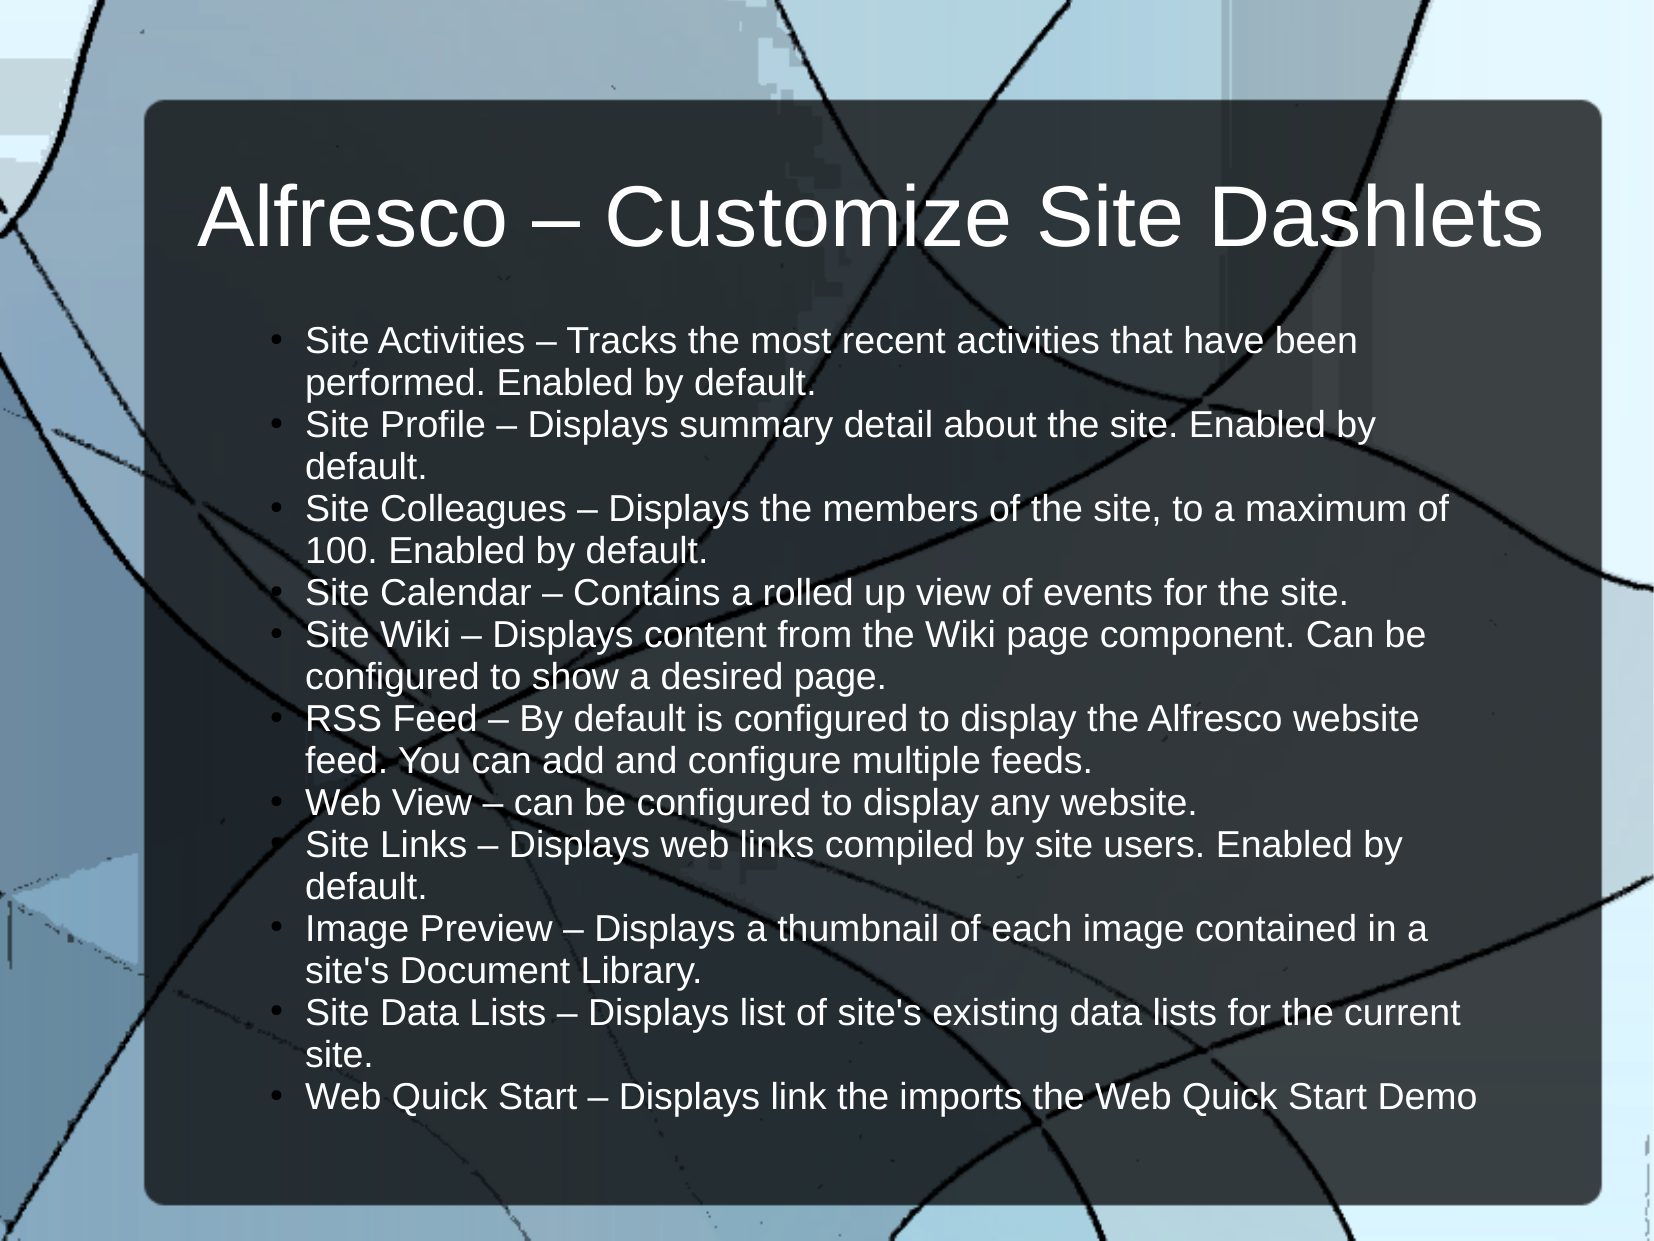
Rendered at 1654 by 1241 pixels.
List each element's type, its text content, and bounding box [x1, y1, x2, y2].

title Alfresco – Customize Site Dashlets [159, 108, 1583, 325]
picture [0, 0, 1654, 1241]
text_box Site Activities – Tracks the most recent activities that have been performed. Enabled by default. Site Profile – Displays summary detail about the site. Enabled by default. Site Colleagues – Displays the members of the site, to a maximum of 100. Enabled by default. Site Calendar – Contains a rolled up view of events for the site. Site Wiki – Displays content from the Wiki page component. Can be configured to show a desired page. RSS Feed – By default is configured to display the Alfresco website feed. You can add and configure multiple feeds. Web View – can be configured to display any website. Site Links – Displays web links compiled by site users. Enabled by default. Image Preview – Displays a thumbnail of each image contained in a site's Document Library. Site Data Lists – Displays list of site's existing data lists for the current site. Web Quick Start – Displays link the imports the Web Quick Start Demo [255, 325, 1516, 1141]
